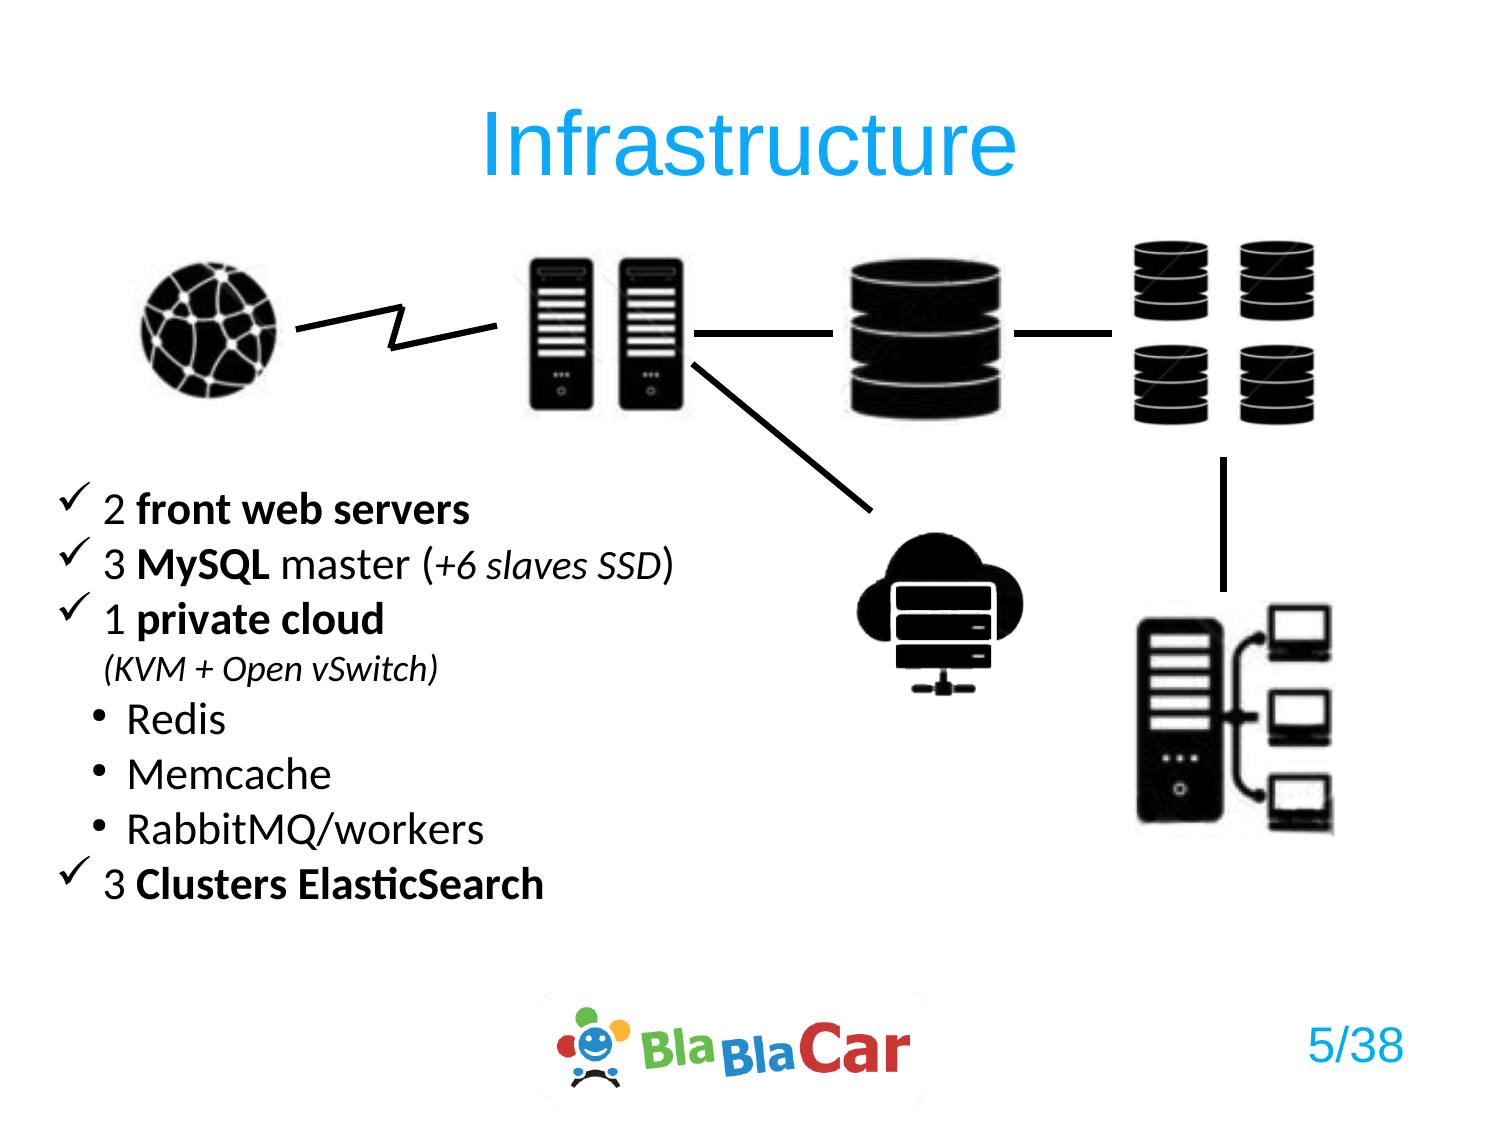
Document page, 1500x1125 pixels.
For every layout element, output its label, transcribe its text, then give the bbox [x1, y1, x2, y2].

title Infrastructure [75, 45, 1426, 233]
picture [840, 254, 1007, 426]
picture [513, 243, 693, 424]
picture [847, 516, 1035, 714]
picture [1235, 343, 1317, 428]
picture [1129, 239, 1211, 324]
picture [1129, 343, 1211, 428]
picture [130, 258, 283, 409]
picture [1133, 599, 1336, 838]
picture [1235, 239, 1317, 324]
text_box 2 front web servers 3 MySQL master (+6 slaves SSD) 1 private cloud (KVM + Open vSwitch) Redis Memcache RabbitMQ/workers 3 Clusters ElasticSearch [40, 471, 898, 917]
